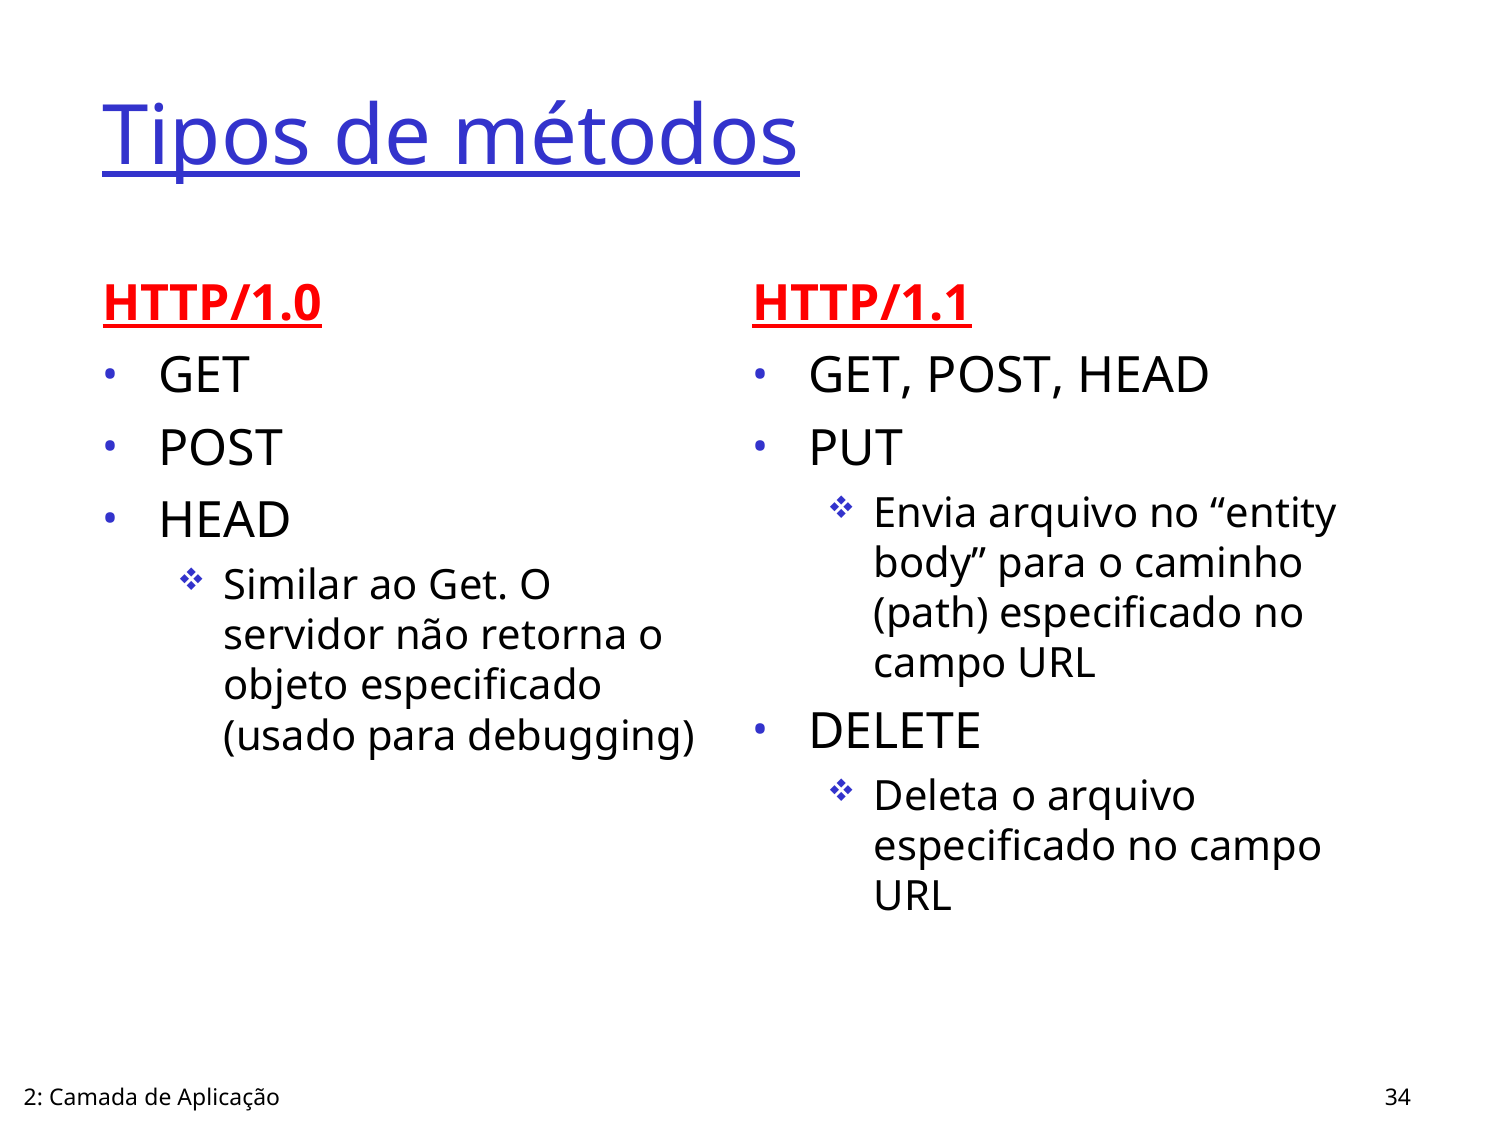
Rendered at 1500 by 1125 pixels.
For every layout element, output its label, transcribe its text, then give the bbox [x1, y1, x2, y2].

title Tipos de métodos [87, 37, 1363, 225]
list HTTP/1.1 GET, POST, HEAD PUT Envia arquivo no “entity body” para o caminho (path) especificado no campo URL DELETE Deleta o arquivo especificado no campo URL [737, 262, 1363, 1026]
list HTTP/1.0 GET POST HEAD Similar ao Get. O servidor não retorna o objeto especificado (usado para debugging) [87, 262, 713, 1026]
